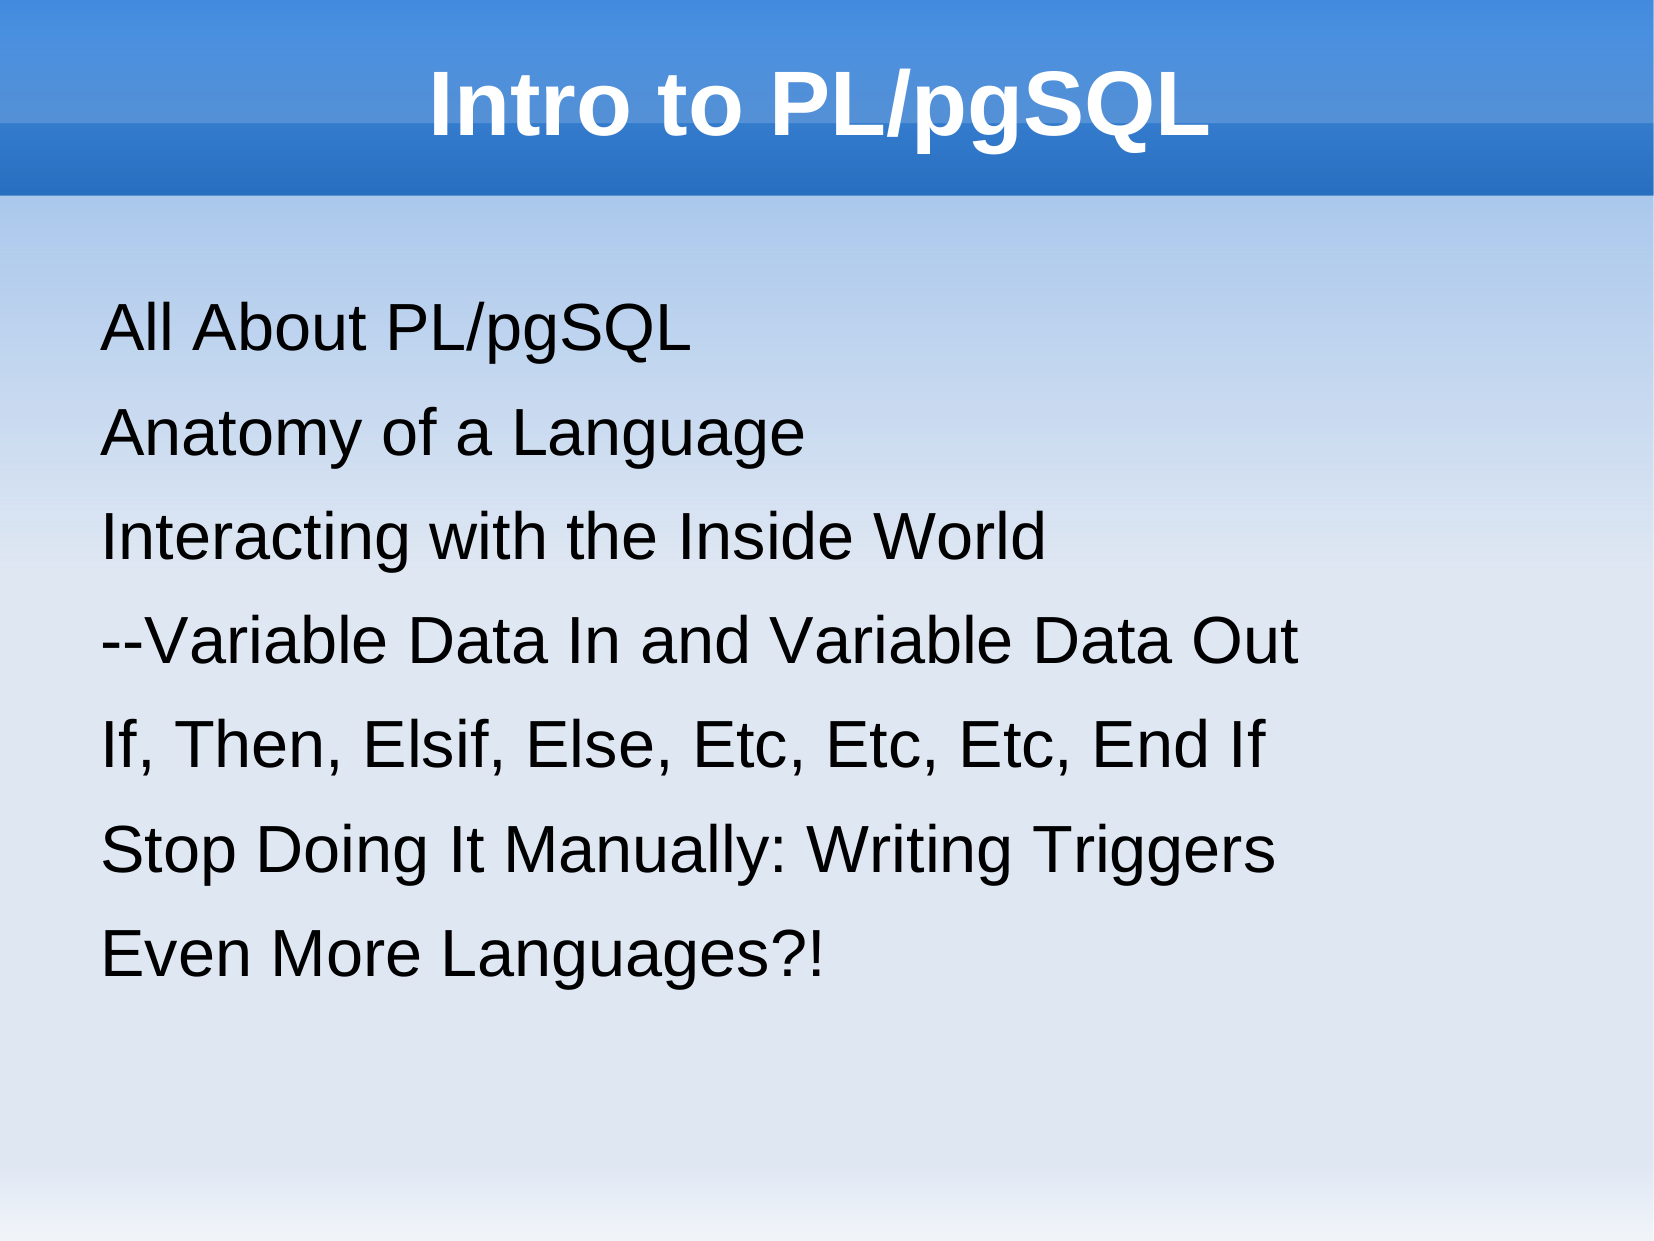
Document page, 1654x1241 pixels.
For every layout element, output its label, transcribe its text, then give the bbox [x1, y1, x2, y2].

picture [0, 0, 1654, 1241]
title Intro to PL/pgSQL [76, 7, 1565, 200]
list All About PL/pgSQL Anatomy of a Language Interacting with the Inside World --Variable Data In and Variable Data Out If, Then, Elsif, Else, Etc, Etc, Etc, End If Stop Doing It Manually: Writing Triggers Even More Languages?! [82, 290, 1571, 1094]
